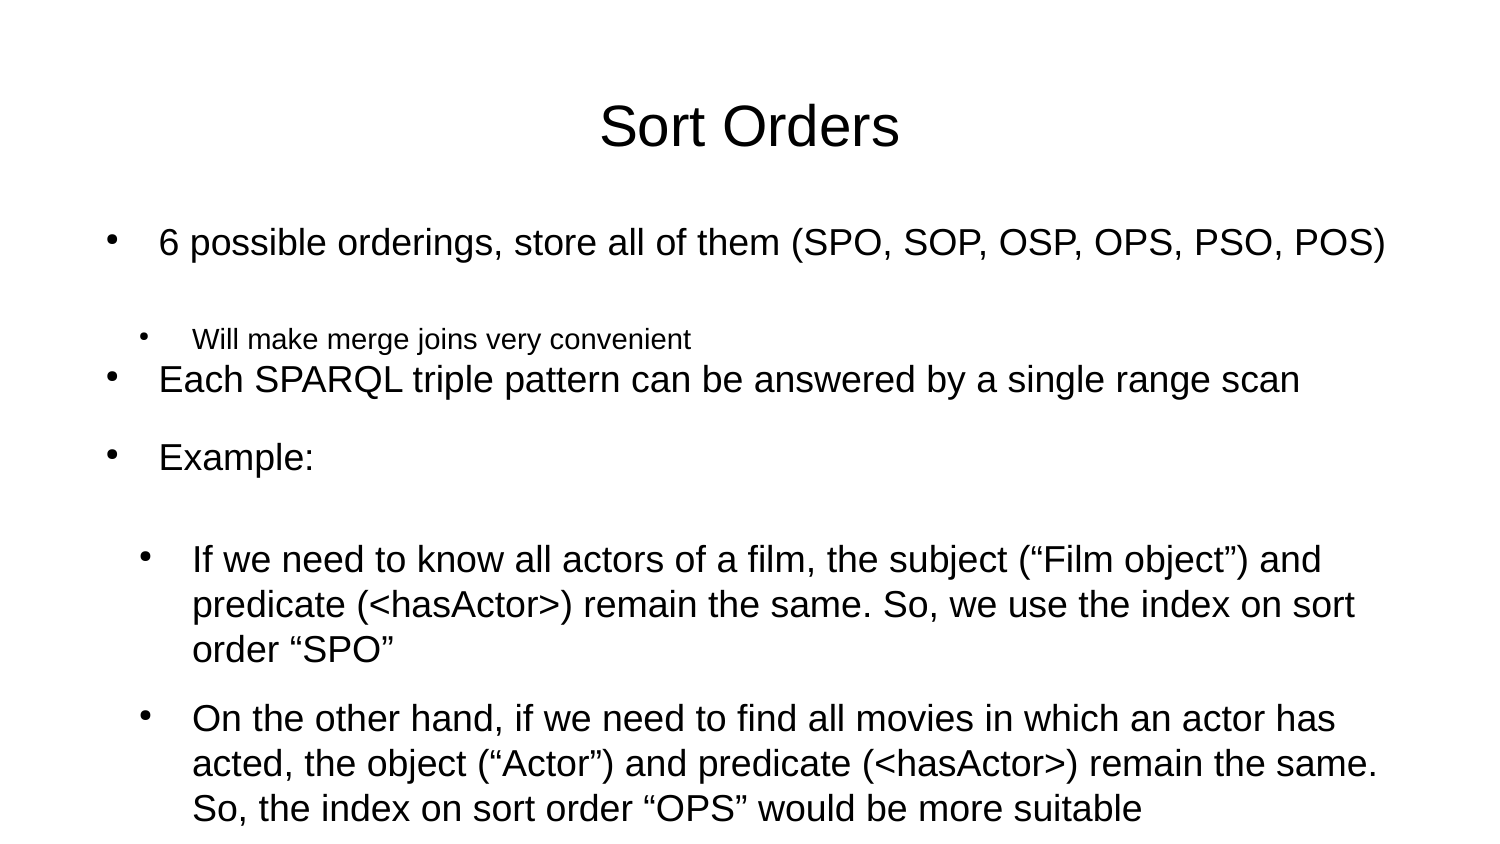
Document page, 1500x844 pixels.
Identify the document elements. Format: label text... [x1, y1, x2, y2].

title Sort Orders [51, 72, 1449, 167]
list 6 possible orderings, store all of them (SPO, SOP, OSP, OPS, PSO, POS) Will make merge joins very convenient Each SPARQL triple pattern can be answered by a single range scan Example: If we need to know all actors of a film, the subject (“Film object”) and predicate (<hasActor>) remain the same. So, we use the index on sort order “SPO” On the other hand, if we need to find all movies in which an actor has acted, the object (“Actor”) and predicate (<hasActor>) remain the same. So, the index on sort order “OPS” would be more suitable [35, 202, 1433, 764]
